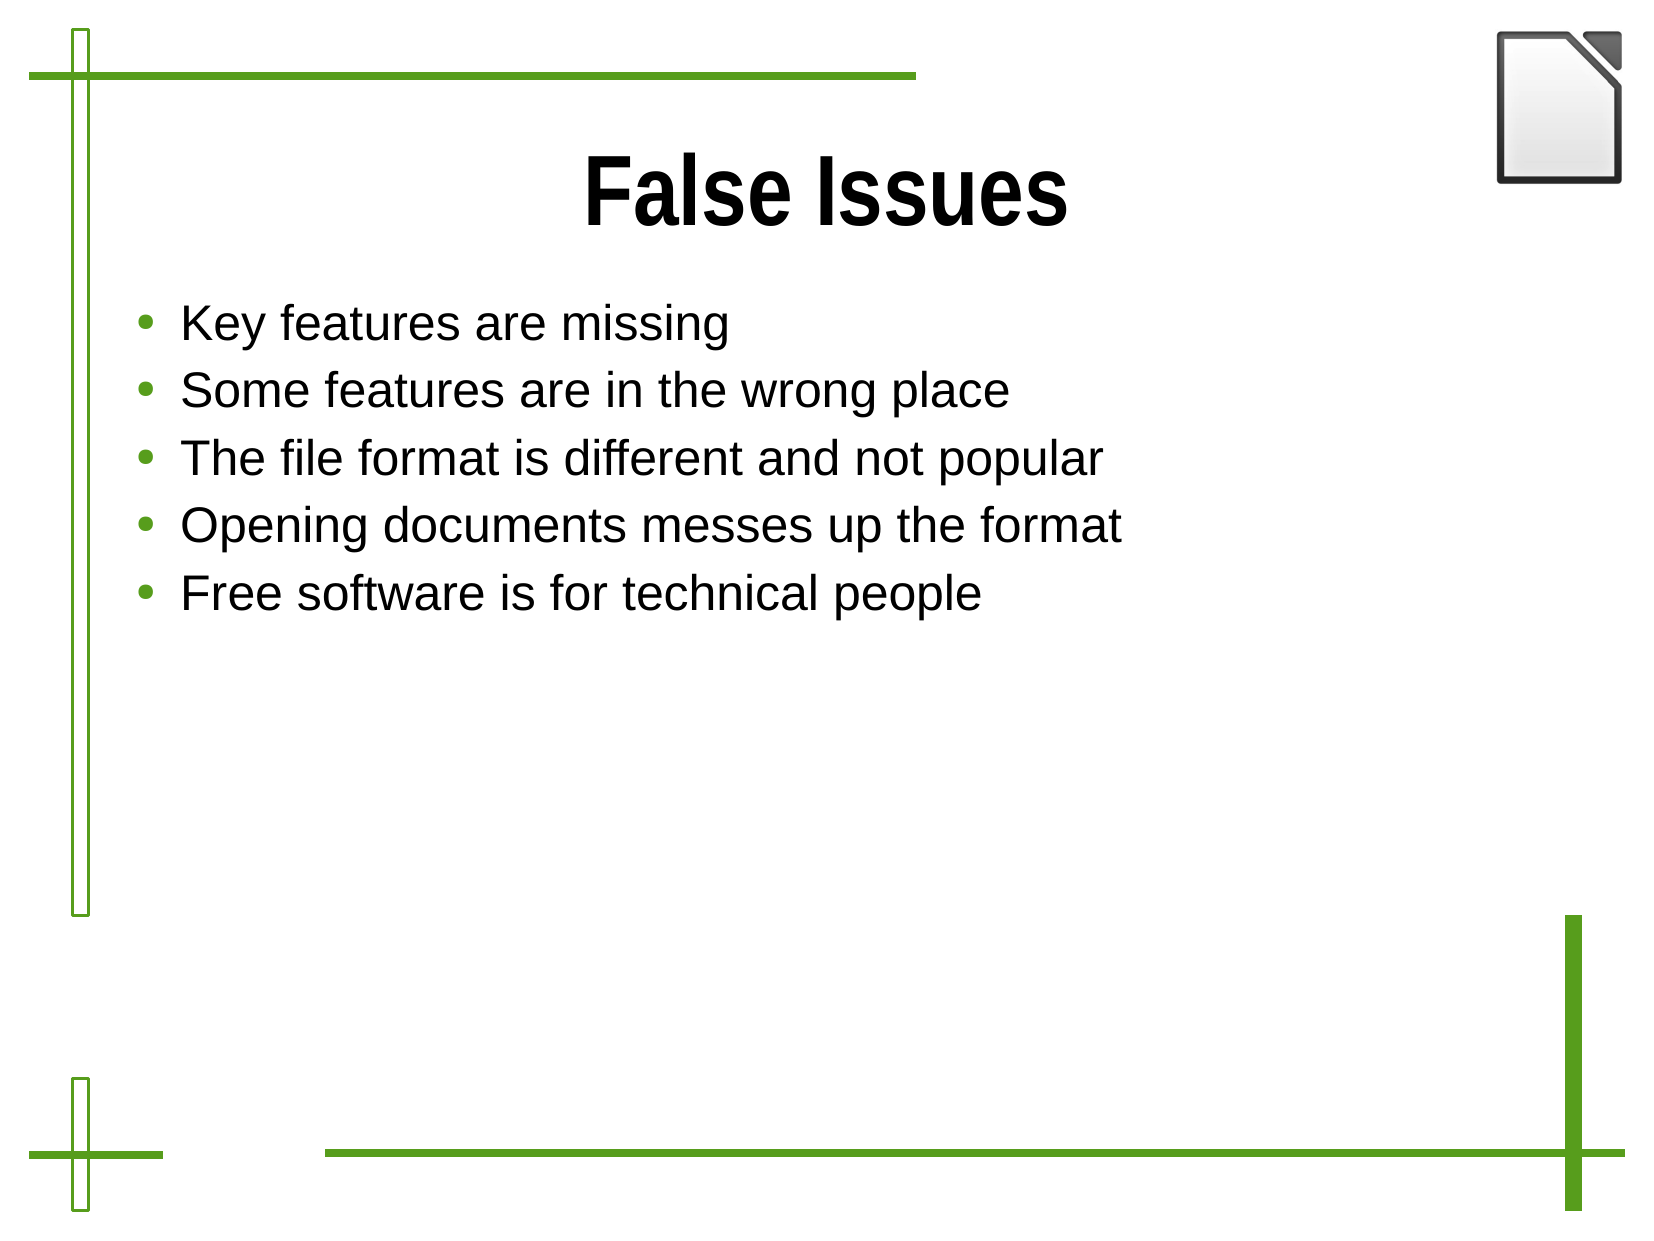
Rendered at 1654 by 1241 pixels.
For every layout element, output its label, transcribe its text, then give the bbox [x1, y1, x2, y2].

title False Issues [118, 118, 1536, 260]
list Key features are missing Some features are in the wrong place The file format is different and not popular Opening documents messes up the format Free software is for technical people [118, 295, 1536, 1123]
picture [1494, 29, 1624, 186]
